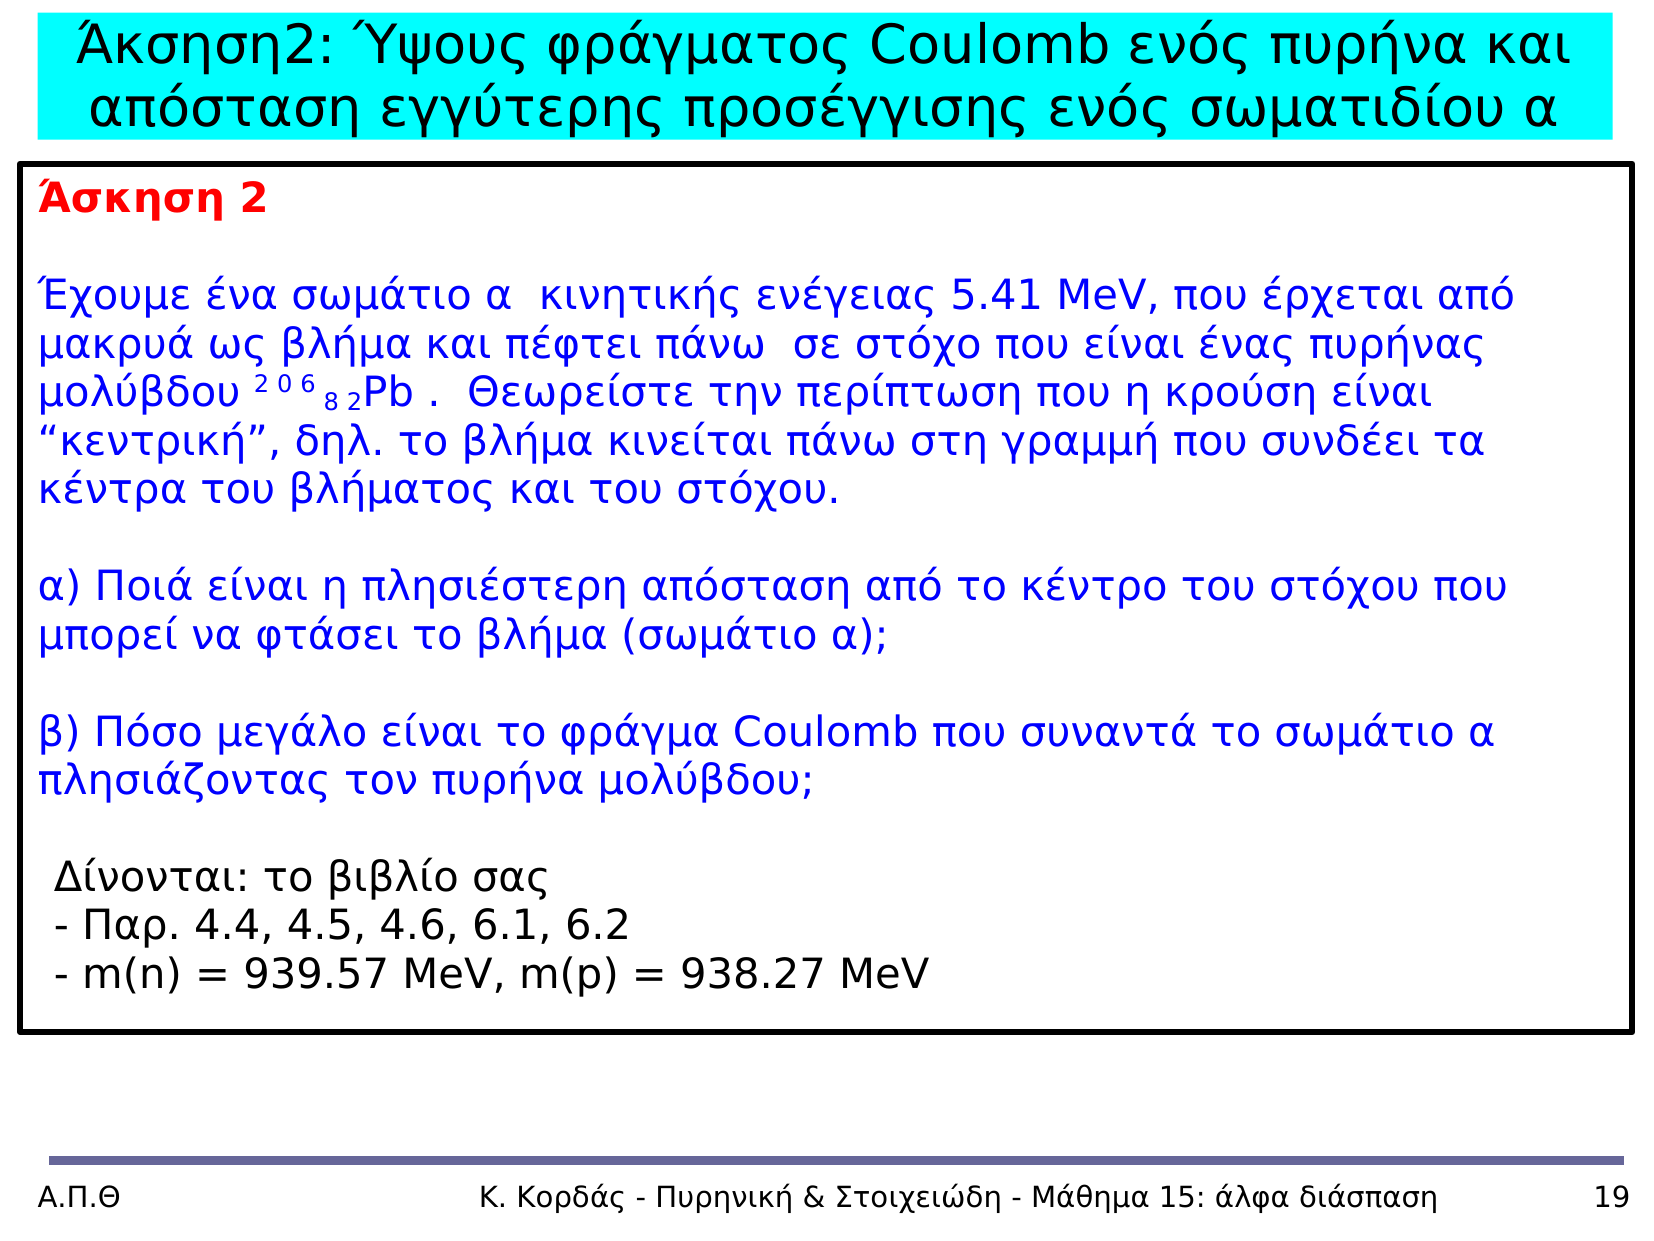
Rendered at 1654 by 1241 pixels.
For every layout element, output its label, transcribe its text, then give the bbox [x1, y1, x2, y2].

text_box Άσκηση 2 Έχουμε ένα σωμάτιο α κινητικής ενέγειας 5.41 MeV, που έρχεται από μακρυά ως βλήμα και πέφτει πάνω σε στόχο που είναι ένας πυρήνας μολύβδου 2 0 6 8 2Pb . Θεωρείστε την περίπτωση που η κρούση είναι “κεντρική”, δηλ. το βλήμα κινείται πάνω στη γραμμή που συνδέει τα κέντρα του βλήματος και του στόχου. α) Ποιά είναι η πλησιέστερη απόσταση από το κέντρο του στόχου που μπορεί να φτάσει το βλήμα (σωμάτιο α); β) Πόσο μεγάλο είναι το φράγμα Coulomb που συναντά το σωμάτιο α πλησιάζοντας τον πυρήνα μολύβδου; Δίνονται: το βιβλίο σας - Παρ. 4.4, 4.5, 4.6, 6.1, 6.2 - m(n) = 939.57 MeV, m(p) = 938.27 MeV [19, 163, 1633, 1033]
title Άκσηση2: Ύψους φράγματος Coulomb ενός πυρήνα και απόσταση εγγύτερης προσέγγισης ενός σωματιδίου α [37, 12, 1613, 140]
